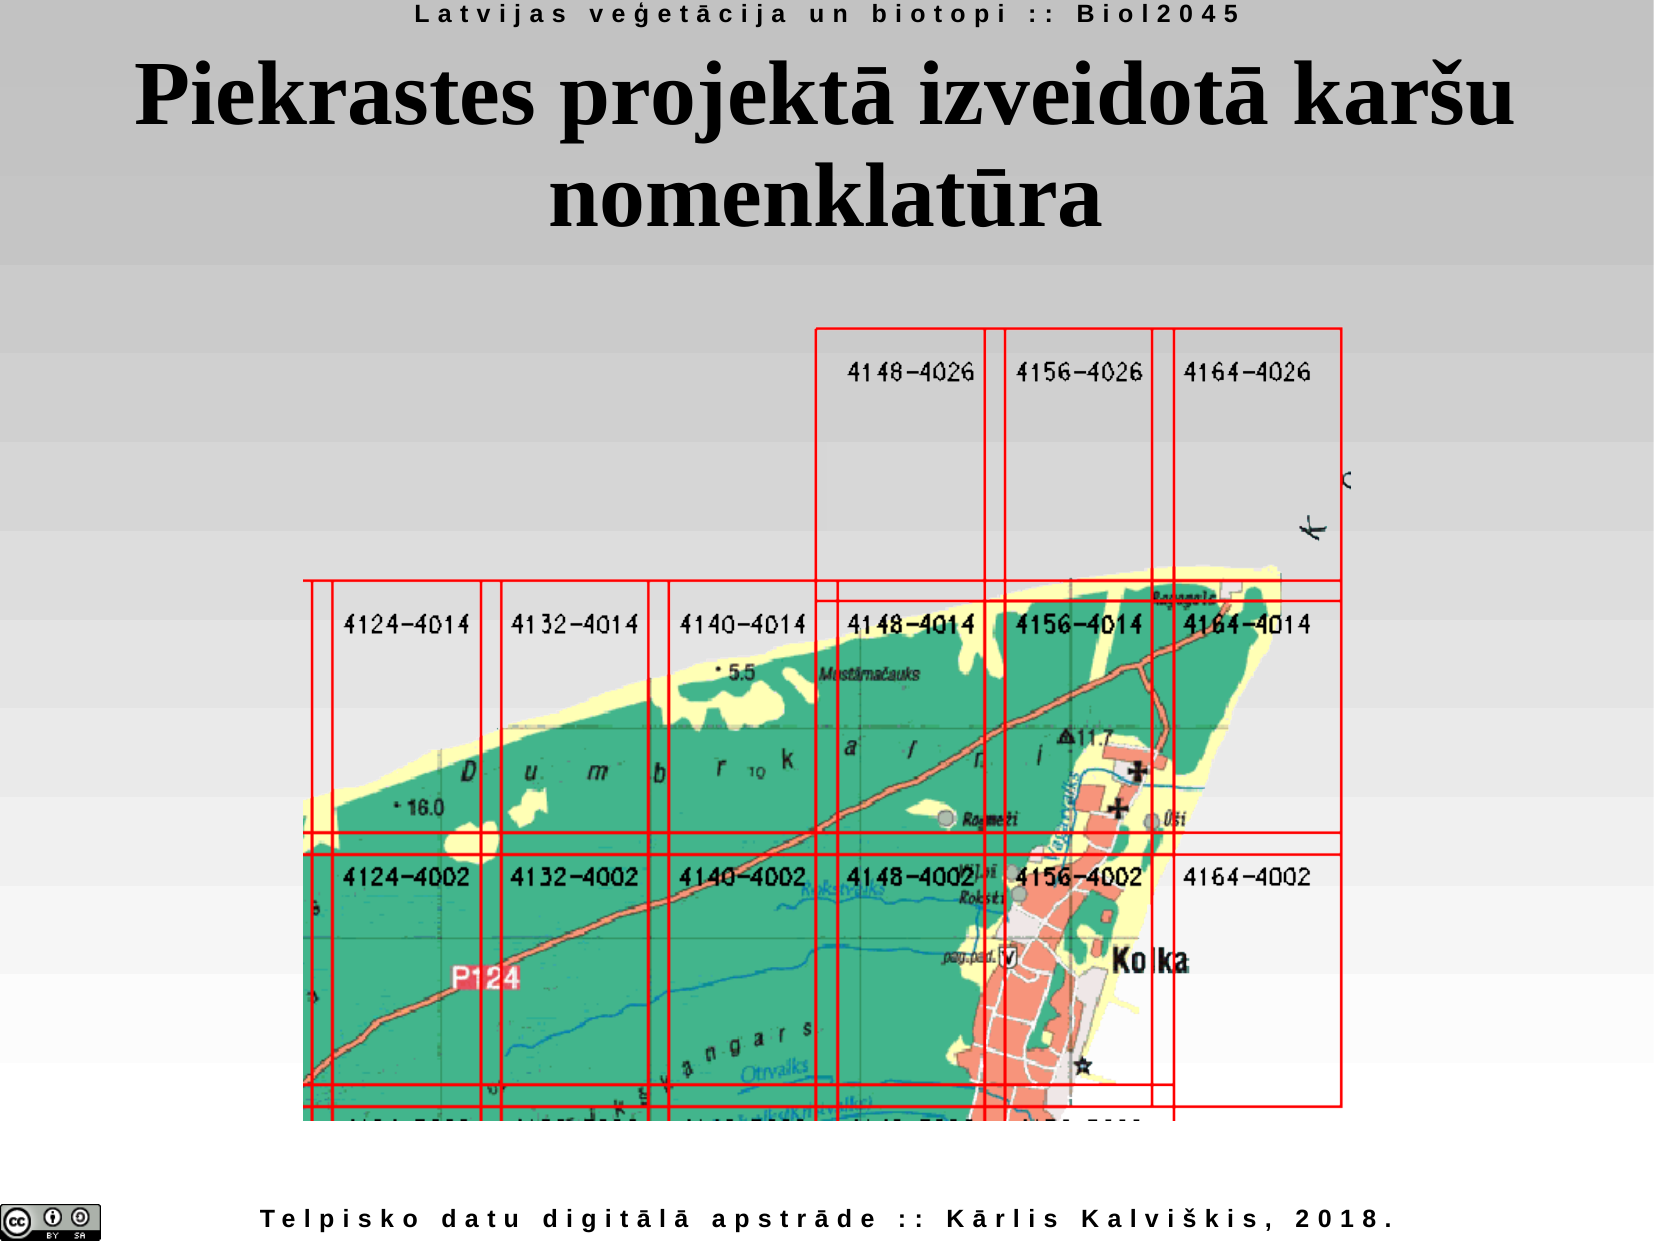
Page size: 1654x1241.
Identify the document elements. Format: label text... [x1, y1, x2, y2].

title Piekrastes projektā izveidotā karšu nomenklatūra [0, 1, 1654, 287]
picture [0, 287, 1654, 1241]
